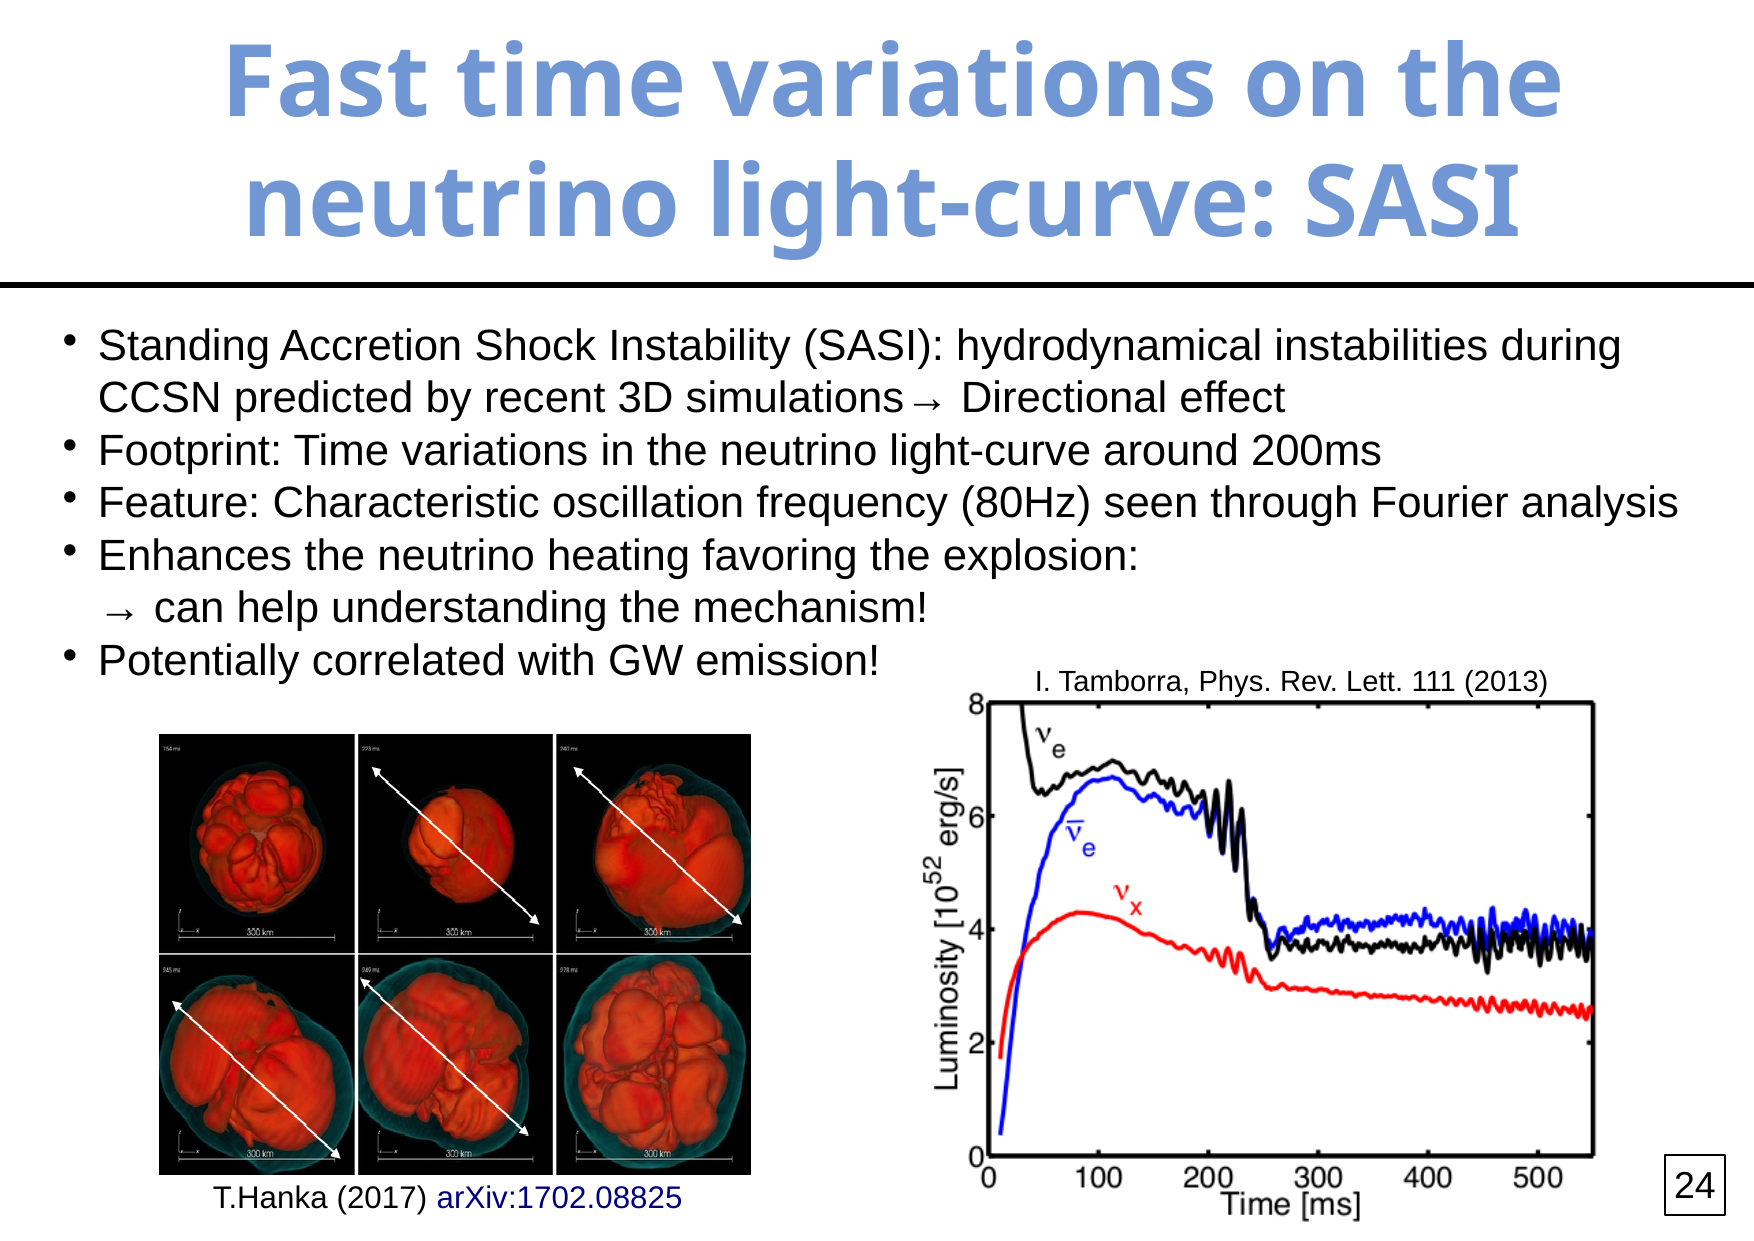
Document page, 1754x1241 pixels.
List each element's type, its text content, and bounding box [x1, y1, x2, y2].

text_box Fast time variations on the neutrino light-curve: SASI [105, 32, 1684, 240]
text_box I. Tamborra, Phys. Rev. Lett. 111 (2013) [1020, 657, 1565, 706]
text_box Standing Accretion Shock Instability (SASI): hydrodynamical instabilities during CCSN predicted by recent 3D simulations→ Directional effect Footprint: Time variations in the neutrino light-curve around 200ms Feature: Characteristic oscillation frequency (80Hz) seen through Fourier analysis Enhances the neutrino heating favoring the explosion: → can help understanding the mechanism! Potentially correlated with GW emission! [47, 309, 1719, 736]
picture [885, 673, 1621, 1241]
text_box T.Hanka (2017) arXiv:1702.08825 [198, 1125, 871, 1241]
picture [159, 736, 751, 1176]
text_box 24 [1665, 1155, 1726, 1216]
